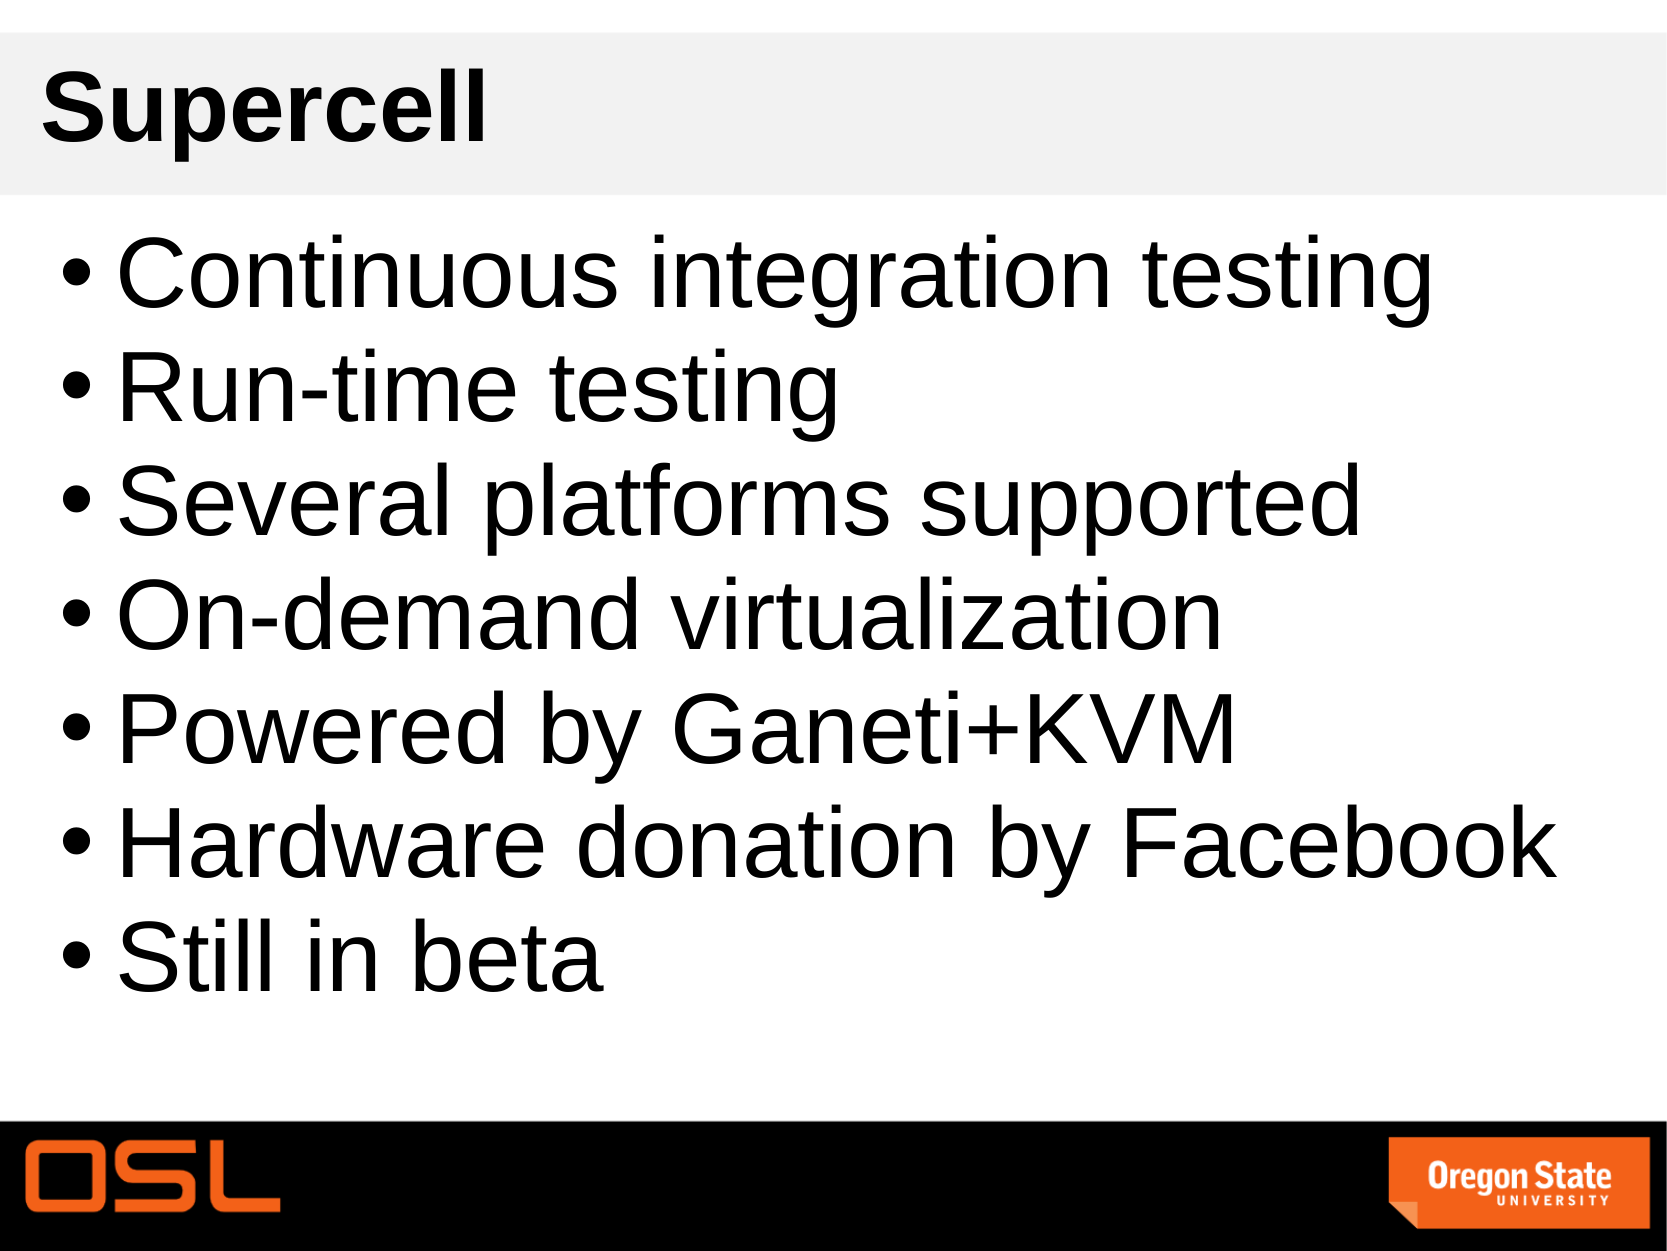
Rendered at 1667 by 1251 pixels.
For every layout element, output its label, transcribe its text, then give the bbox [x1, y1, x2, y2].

list Continuous integration testing Run-time testing Several platforms supported On-demand virtualization Powered by Ganeti+KVM Hardware donation by Facebook Still in beta [40, 216, 1625, 1115]
picture [0, 0, 1667, 1251]
title Supercell [40, 50, 1627, 201]
